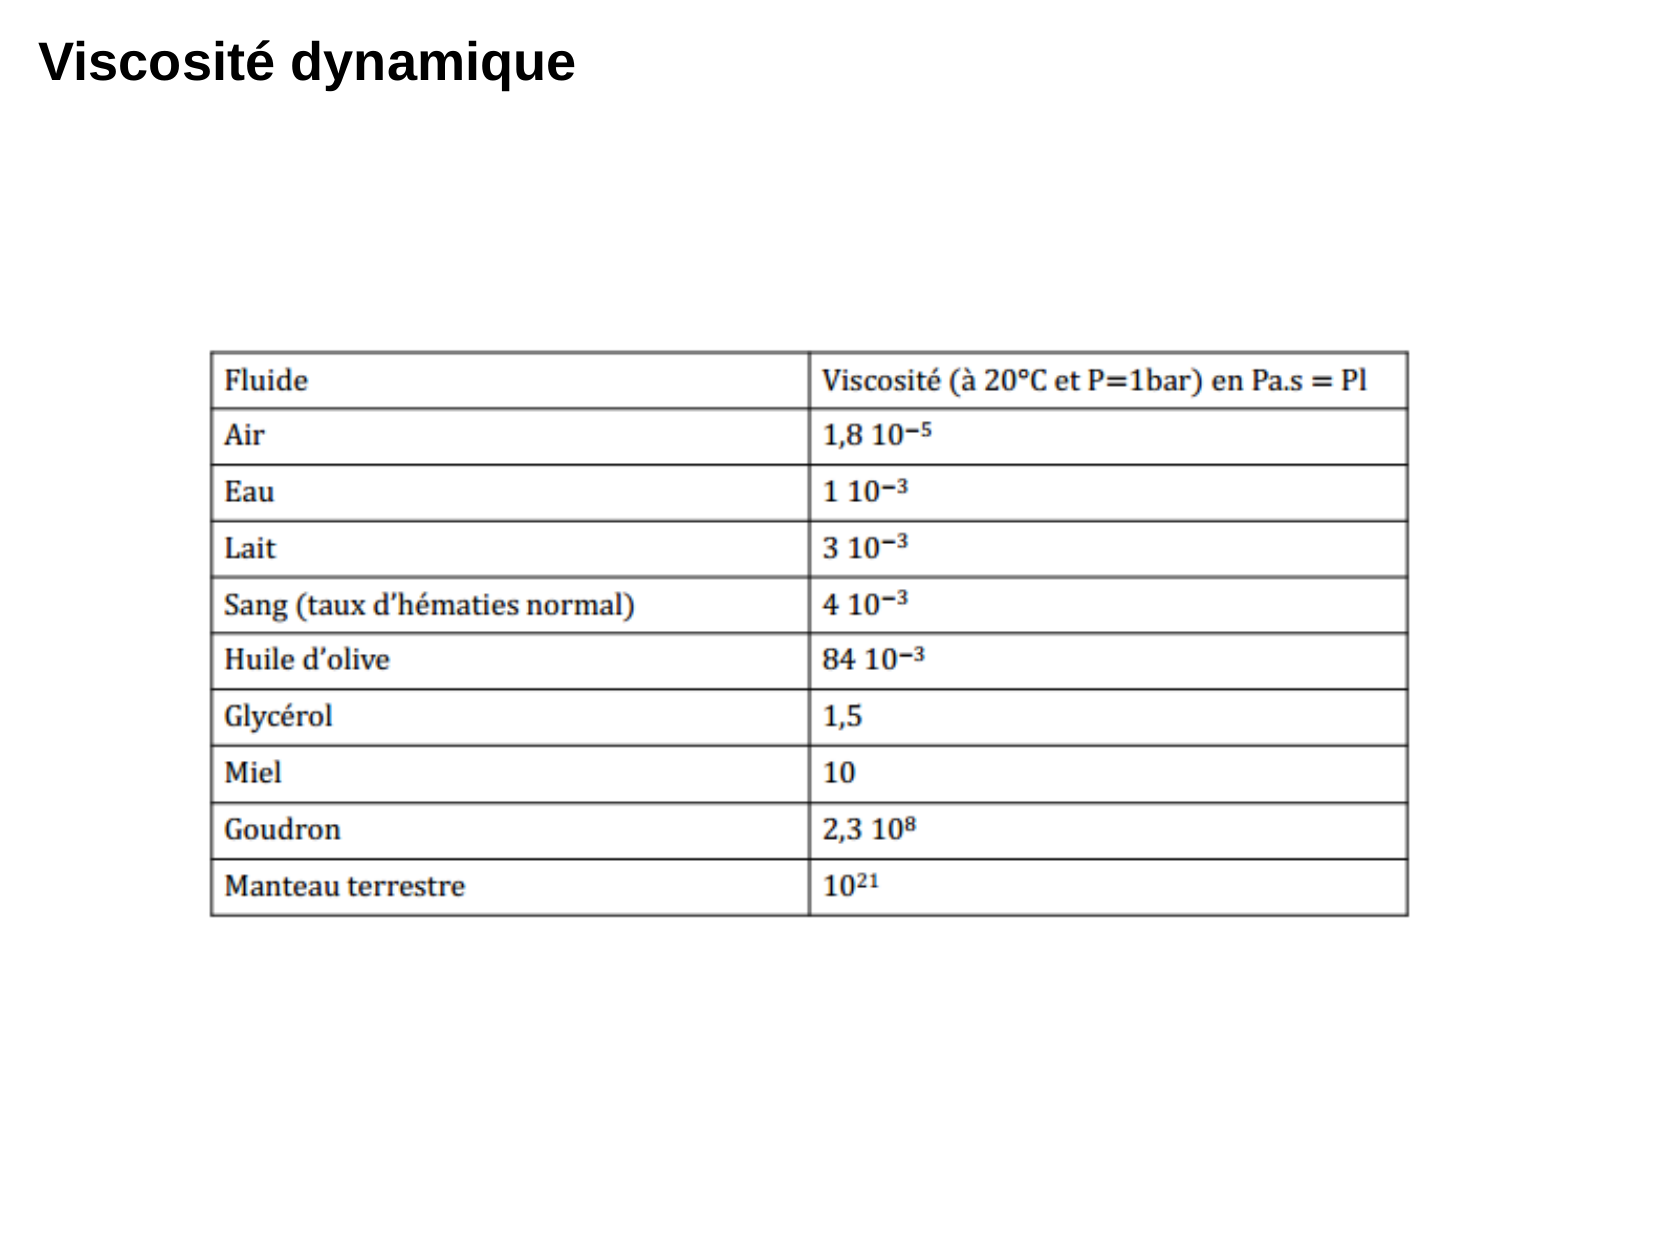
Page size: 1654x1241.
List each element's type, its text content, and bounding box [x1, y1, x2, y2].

picture [200, 330, 1441, 951]
text_box Viscosité dynamique [23, 23, 922, 101]
